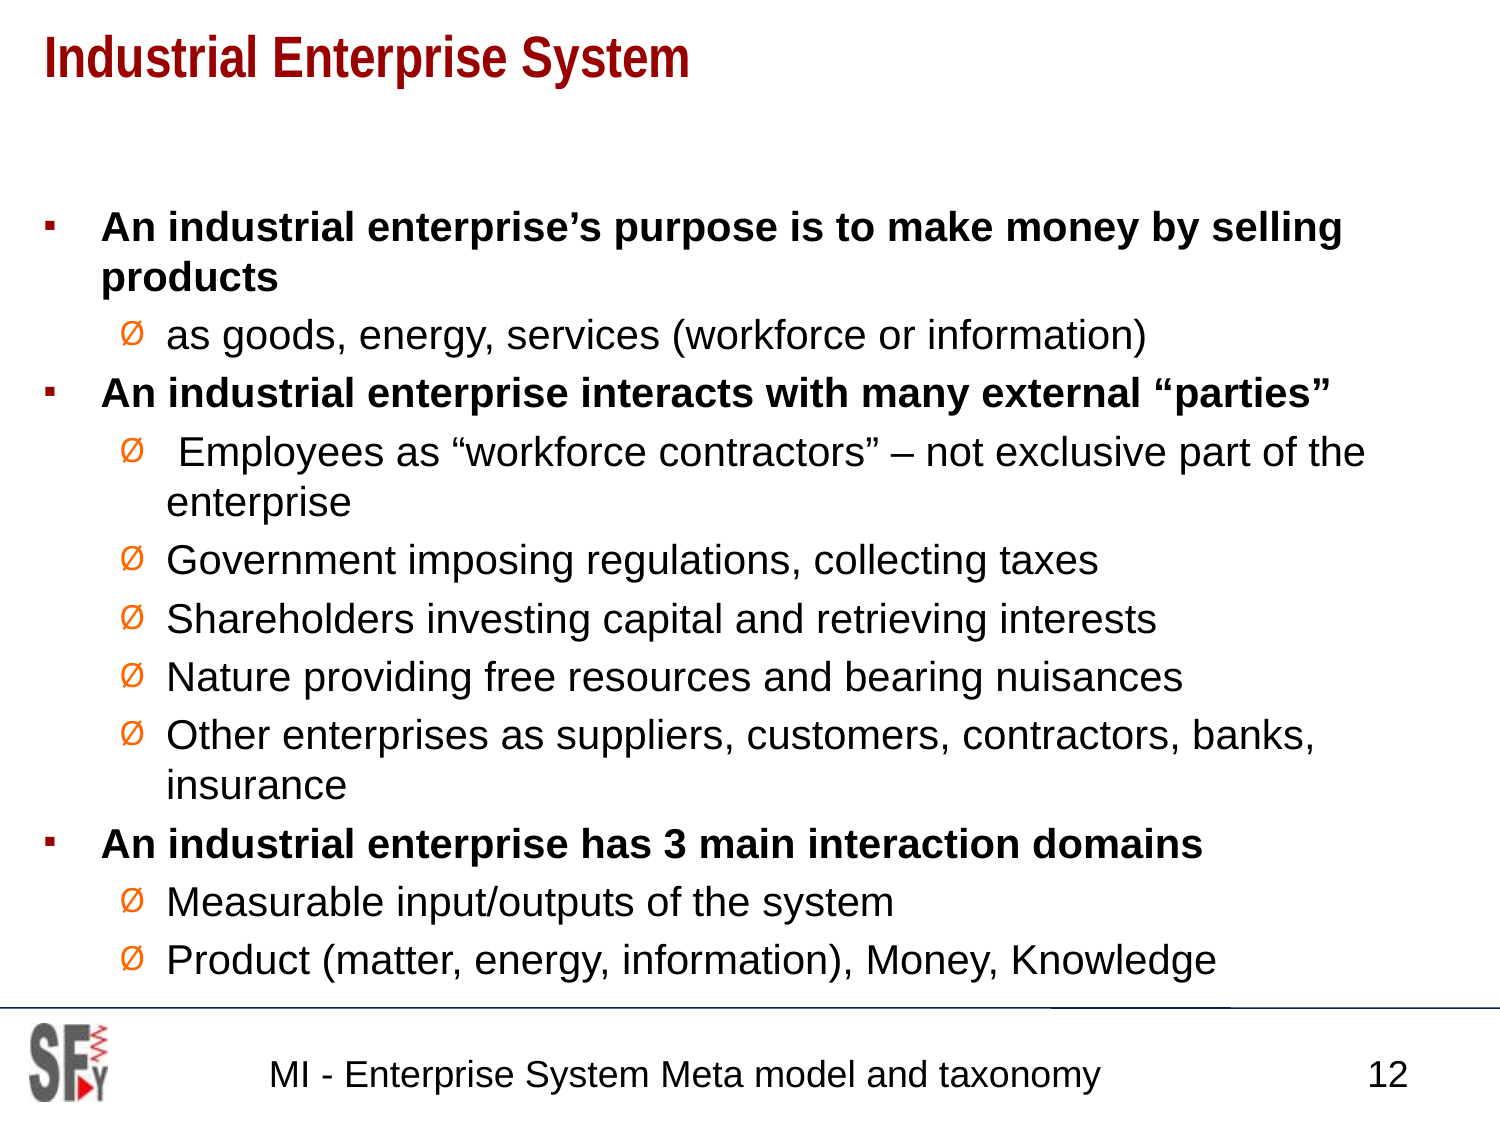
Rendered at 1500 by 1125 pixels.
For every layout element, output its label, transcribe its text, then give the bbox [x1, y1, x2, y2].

slide_number <numéro> [1352, 1034, 1490, 1103]
list An industrial enterprise’s purpose is to make money by selling products as goods, energy, services (workforce or information) An industrial enterprise interacts with many external “parties” Employees as “workforce contractors” – not exclusive part of the enterprise Government imposing regulations, collecting taxes Shareholders investing capital and retrieving interests Nature providing free resources and bearing nuisances Other enterprises as suppliers, customers, contractors, banks, insurance An industrial enterprise has 3 main interaction domains Measurable input/outputs of the system Product (matter, energy, information), Money, Knowledge [29, 184, 1471, 988]
picture [29, 1023, 108, 1102]
footer MI - Enterprise System Meta model and taxonomy [253, 1034, 1336, 1103]
title Industrial Enterprise System [29, 12, 1471, 138]
